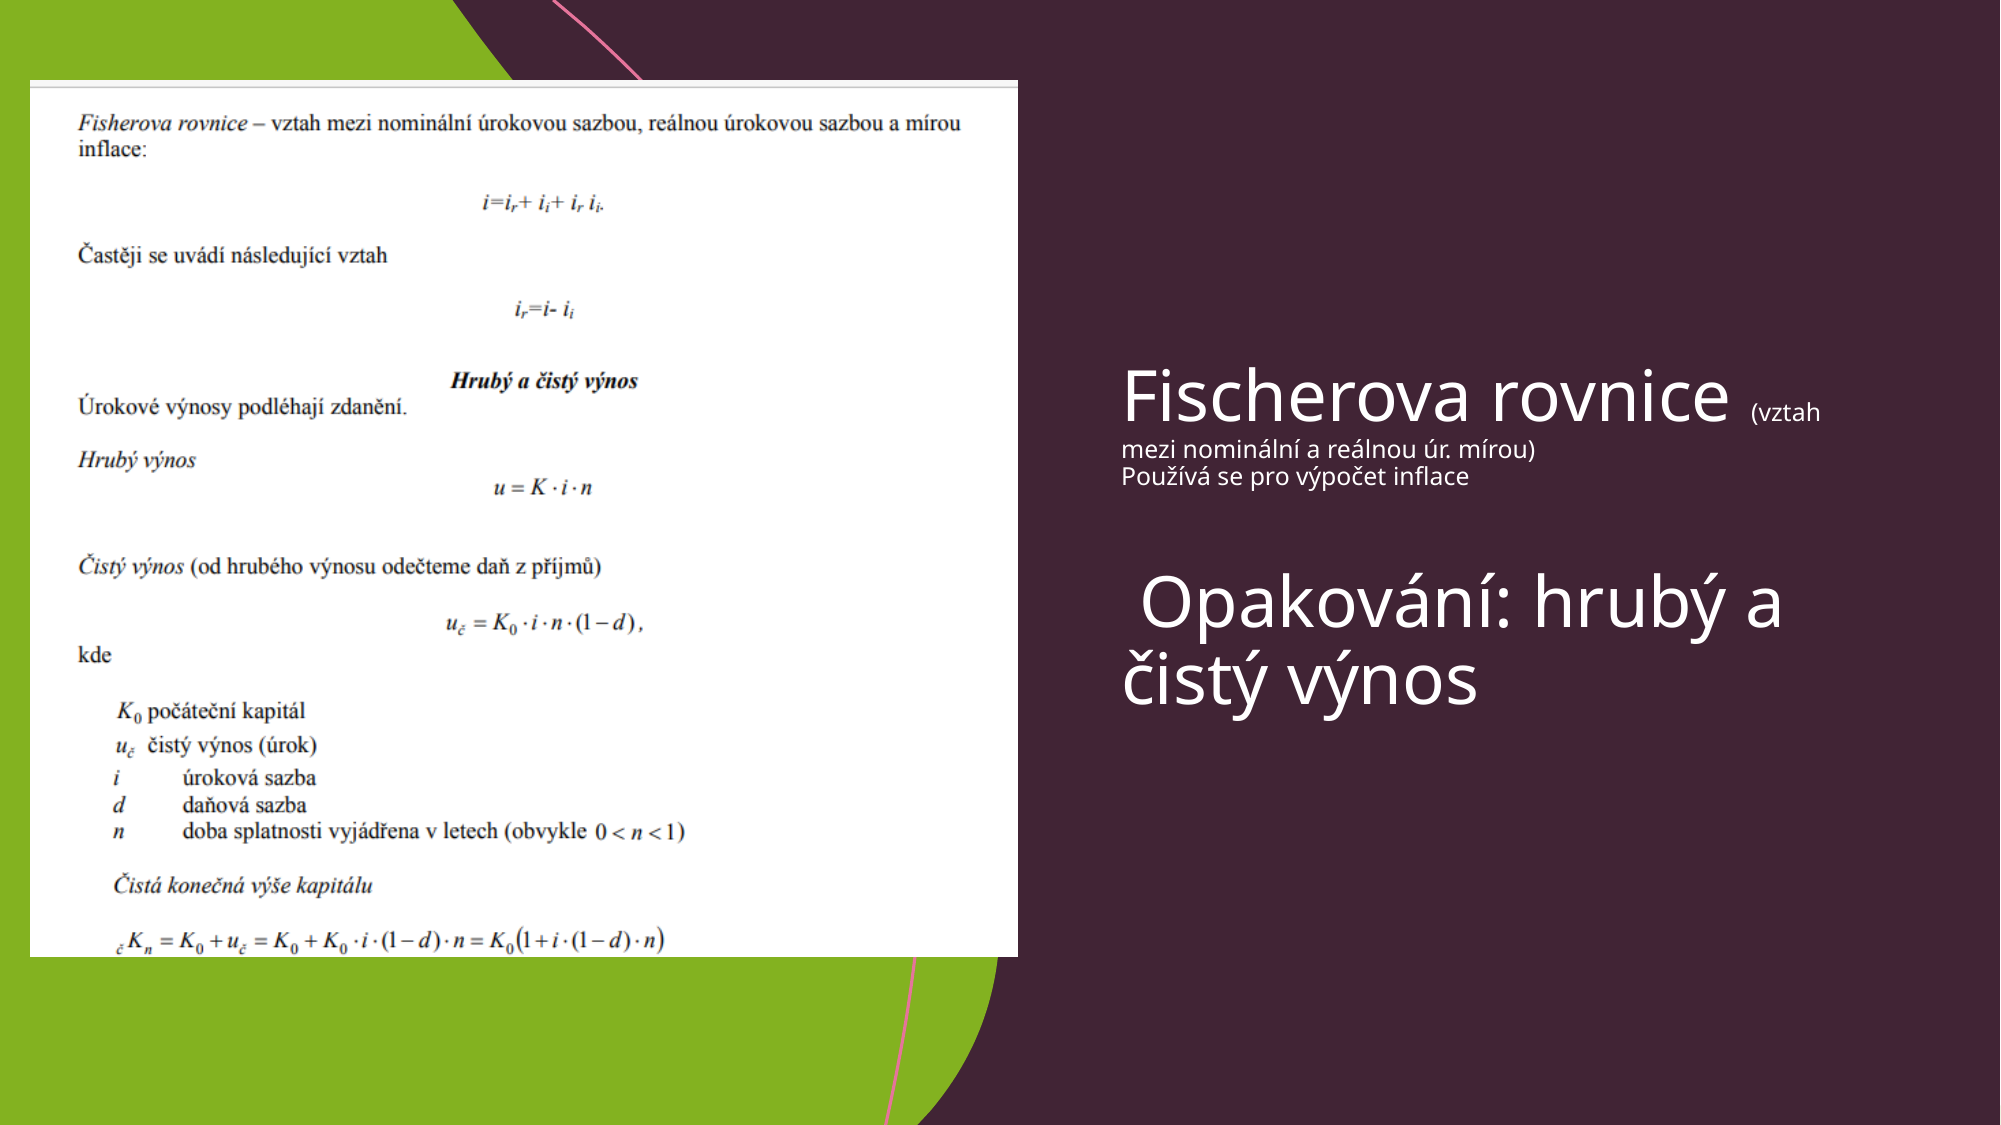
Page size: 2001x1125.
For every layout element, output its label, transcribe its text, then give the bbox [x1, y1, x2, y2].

text_box [0, 0, 913, 1125]
text_box [557, 0, 2000, 1125]
title Fischerova rovnice (vztah mezi nominální a reálnou úr. mírou) Používá se pro výpočet inflace Opakování: hrubý a čistý výnos [1105, 351, 1856, 727]
picture [30, 80, 1018, 957]
